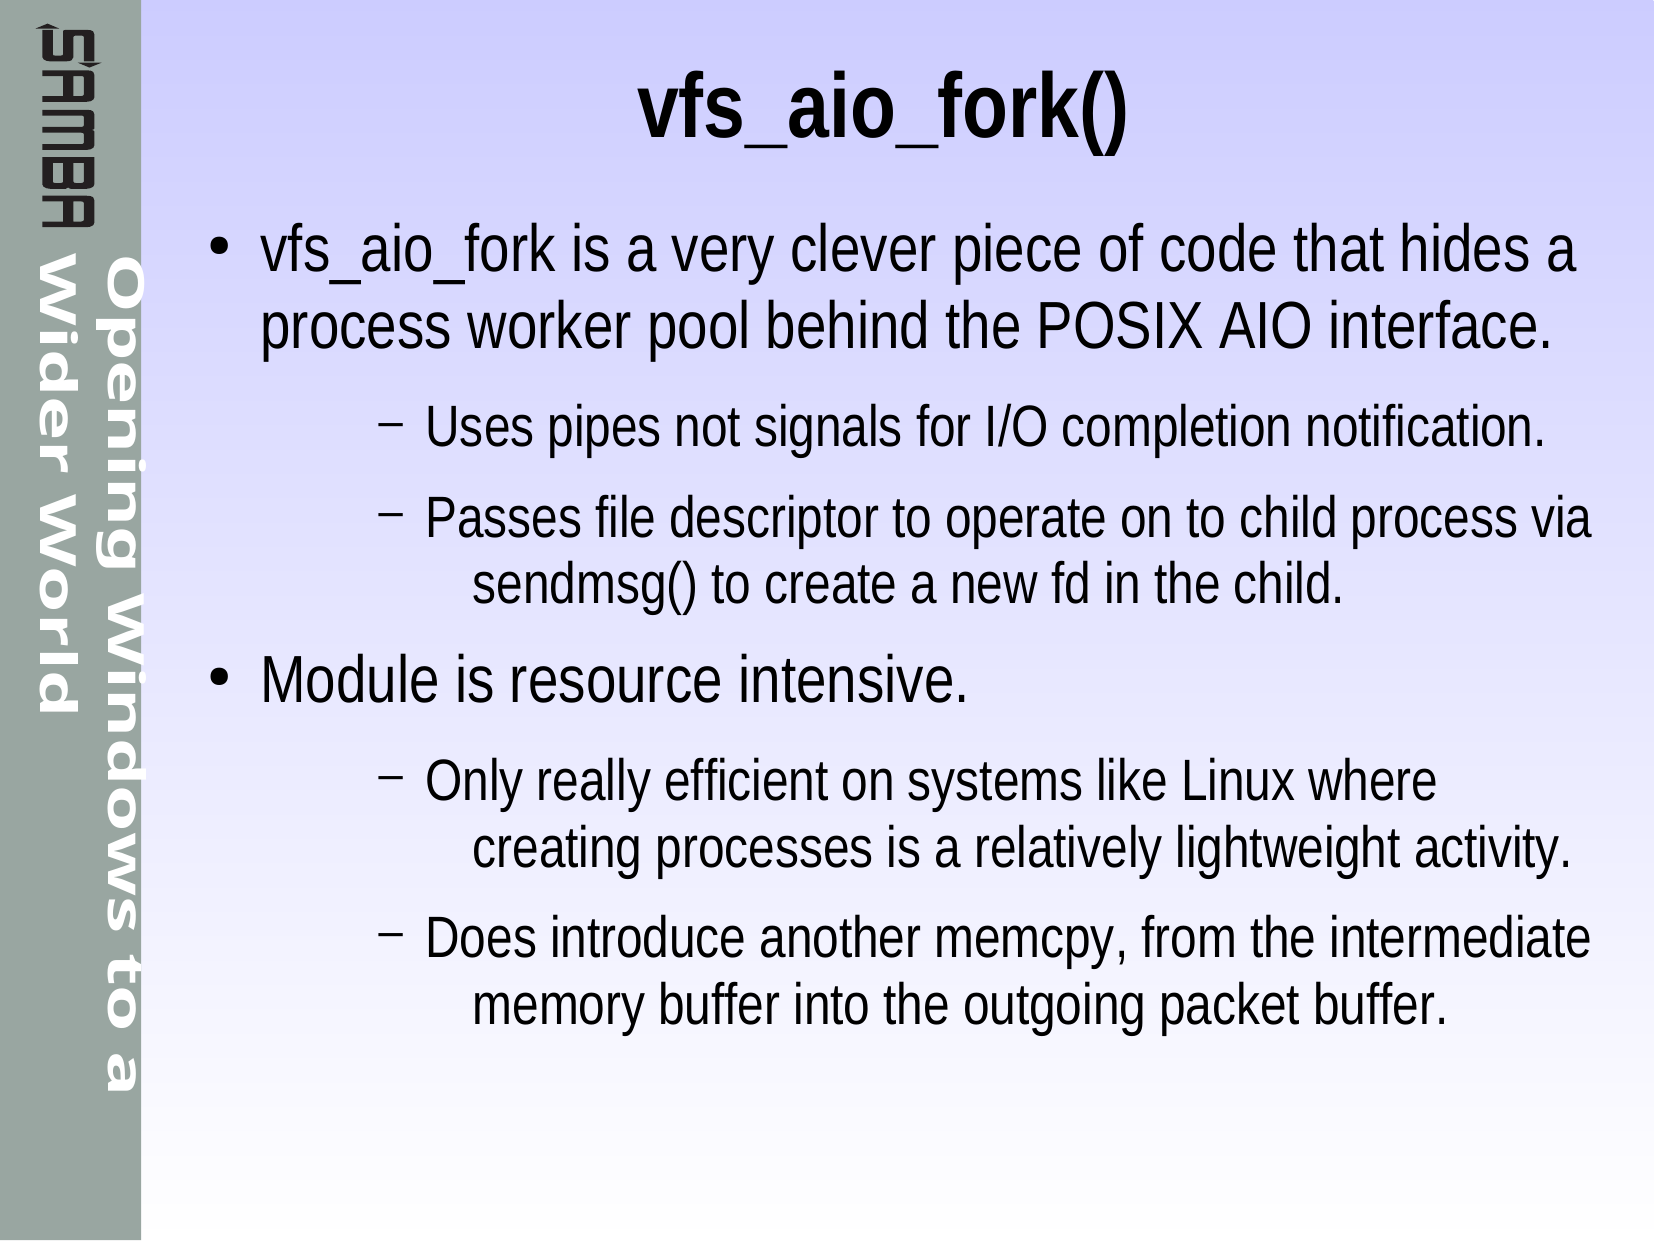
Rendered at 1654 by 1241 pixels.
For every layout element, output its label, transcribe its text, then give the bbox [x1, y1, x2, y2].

list vfs_aio_fork is a very clever piece of code that hides a process worker pool behind the POSIX AIO interface. Uses pipes not signals for I/O completion notification. Passes file descriptor to operate on to child process via sendmsg() to create a new fd in the child. Module is resource intensive. Only really efficient on systems like Linux where creating processes is a relatively lightweight activity. Does introduce another memcpy, from the intermediate memory buffer into the outgoing packet buffer. [189, 209, 1602, 1118]
title vfs_aio_fork() [177, 1, 1590, 209]
